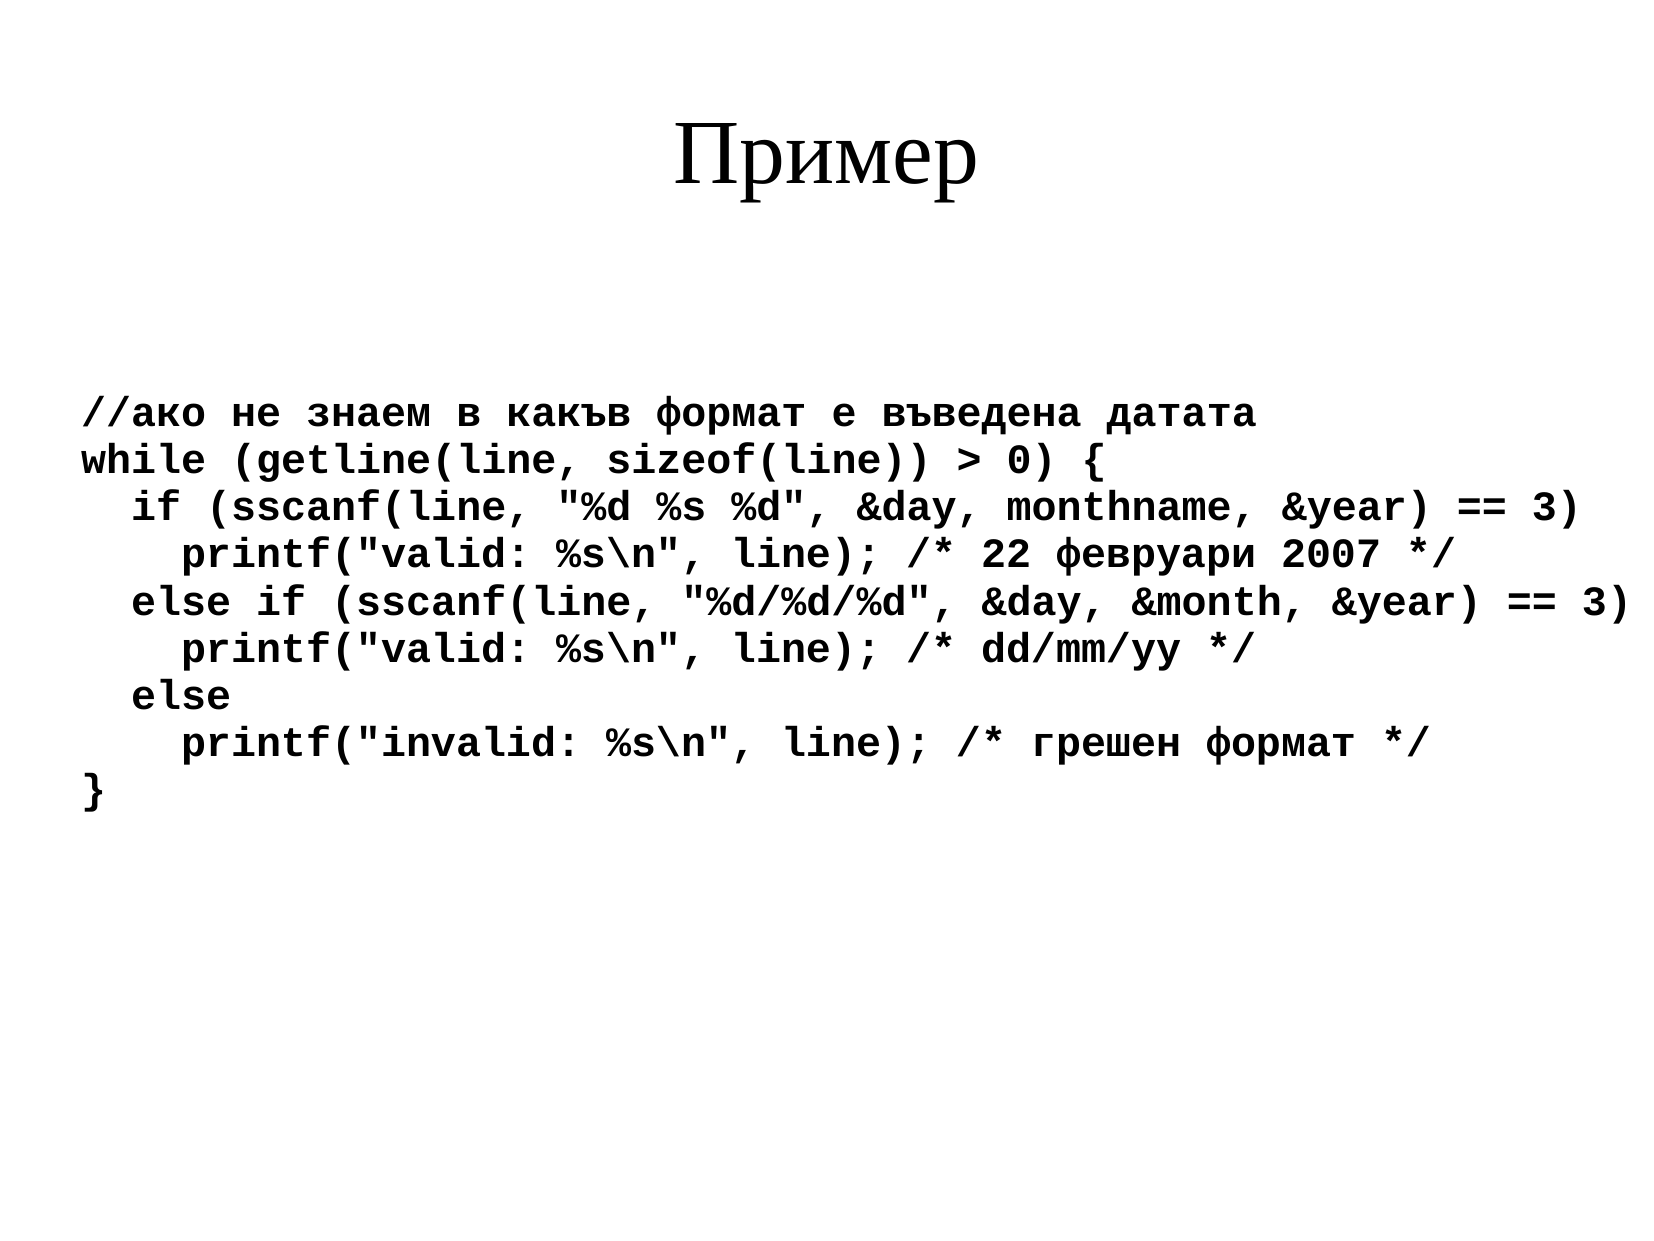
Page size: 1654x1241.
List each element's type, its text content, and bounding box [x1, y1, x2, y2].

text_box //ако не знаем в какъв формат е въведена датата while (getline(line, sizeof(line)) > 0) { if (sscanf(line, "%d %s %d", &day, monthname, &year) == 3) printf("valid: %s\n", line); /* 22 февруари 2007 */ else if (sscanf(line, "%d/%d/%d", &day, &month, &year) == 3) printf("valid: %s\n", line); /* dd/mm/yy */ else printf("invalid: %s\n", line); /* грешен формат */ } [66, 383, 1654, 829]
title Пример [82, 49, 1571, 257]
